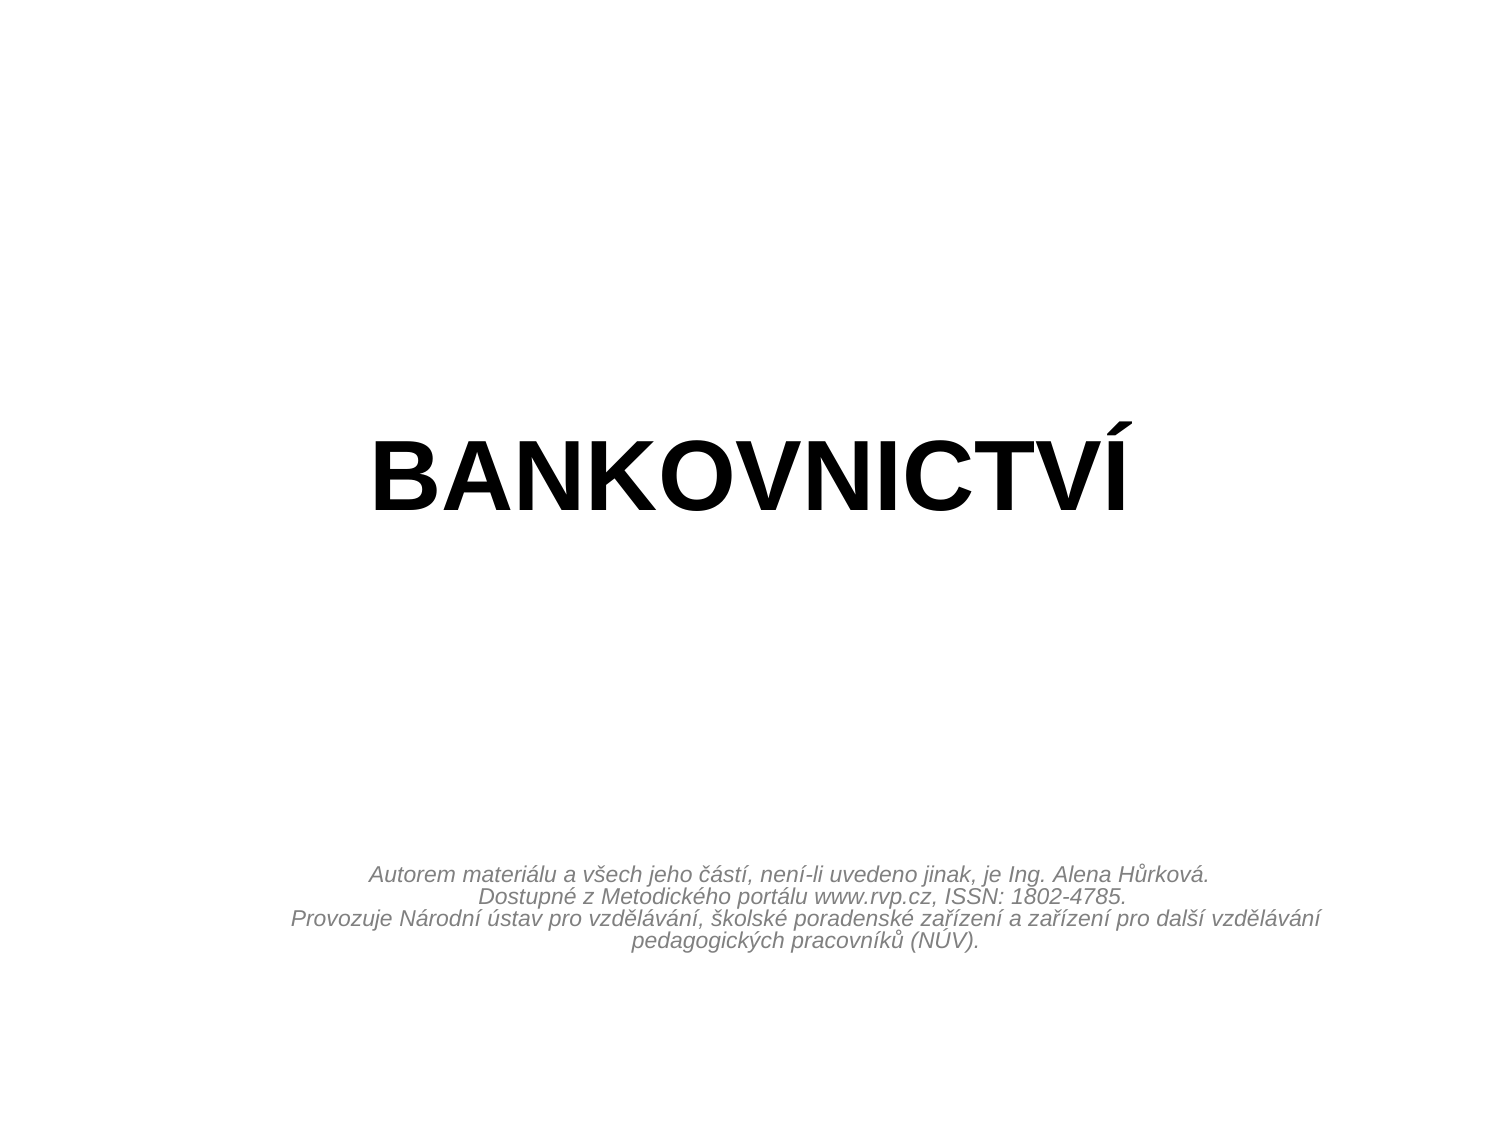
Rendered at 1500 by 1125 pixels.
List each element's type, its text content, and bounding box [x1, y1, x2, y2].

text_box Autorem materiálu a všech jeho částí, není-li uvedeno jinak, je Ing. Alena Hůrková. Dostupné z Metodického portálu www.rvp.cz, ISSN: 1802-4785. Provozuje Národní ústav pro vzdělávání, školské poradenské zařízení a zařízení pro další vzdělávání pedagogických pracovníků (NÚV). [0, 857, 1388, 961]
title BANKOVNICTVÍ [112, 349, 1388, 591]
